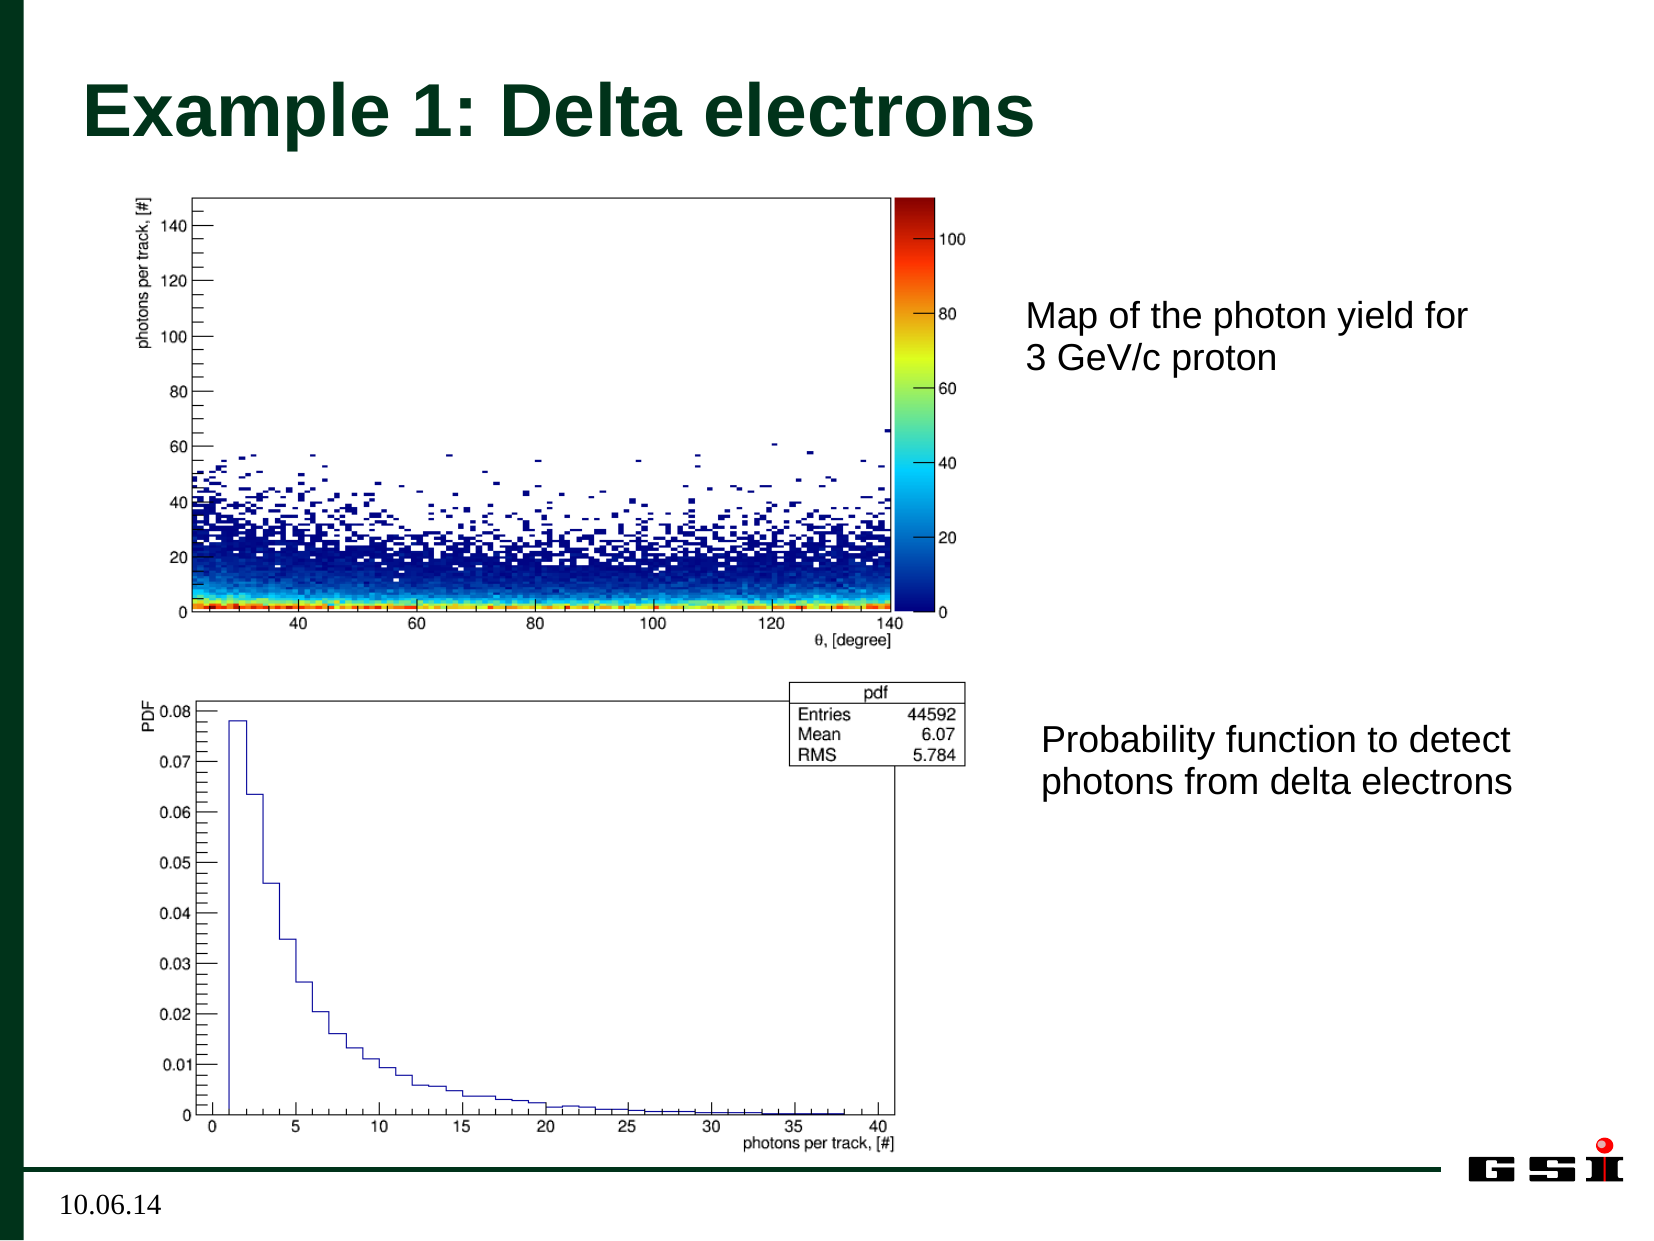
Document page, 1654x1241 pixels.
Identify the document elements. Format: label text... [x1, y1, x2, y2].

title Example 1: Delta electrons [82, 41, 1621, 180]
text_box Map of the photon yield for 3 GeV/c proton [1010, 286, 1501, 386]
text_box Probability function to detect photons from delta electrons [1026, 711, 1585, 811]
picture [1464, 1132, 1626, 1193]
picture [105, 180, 982, 1167]
